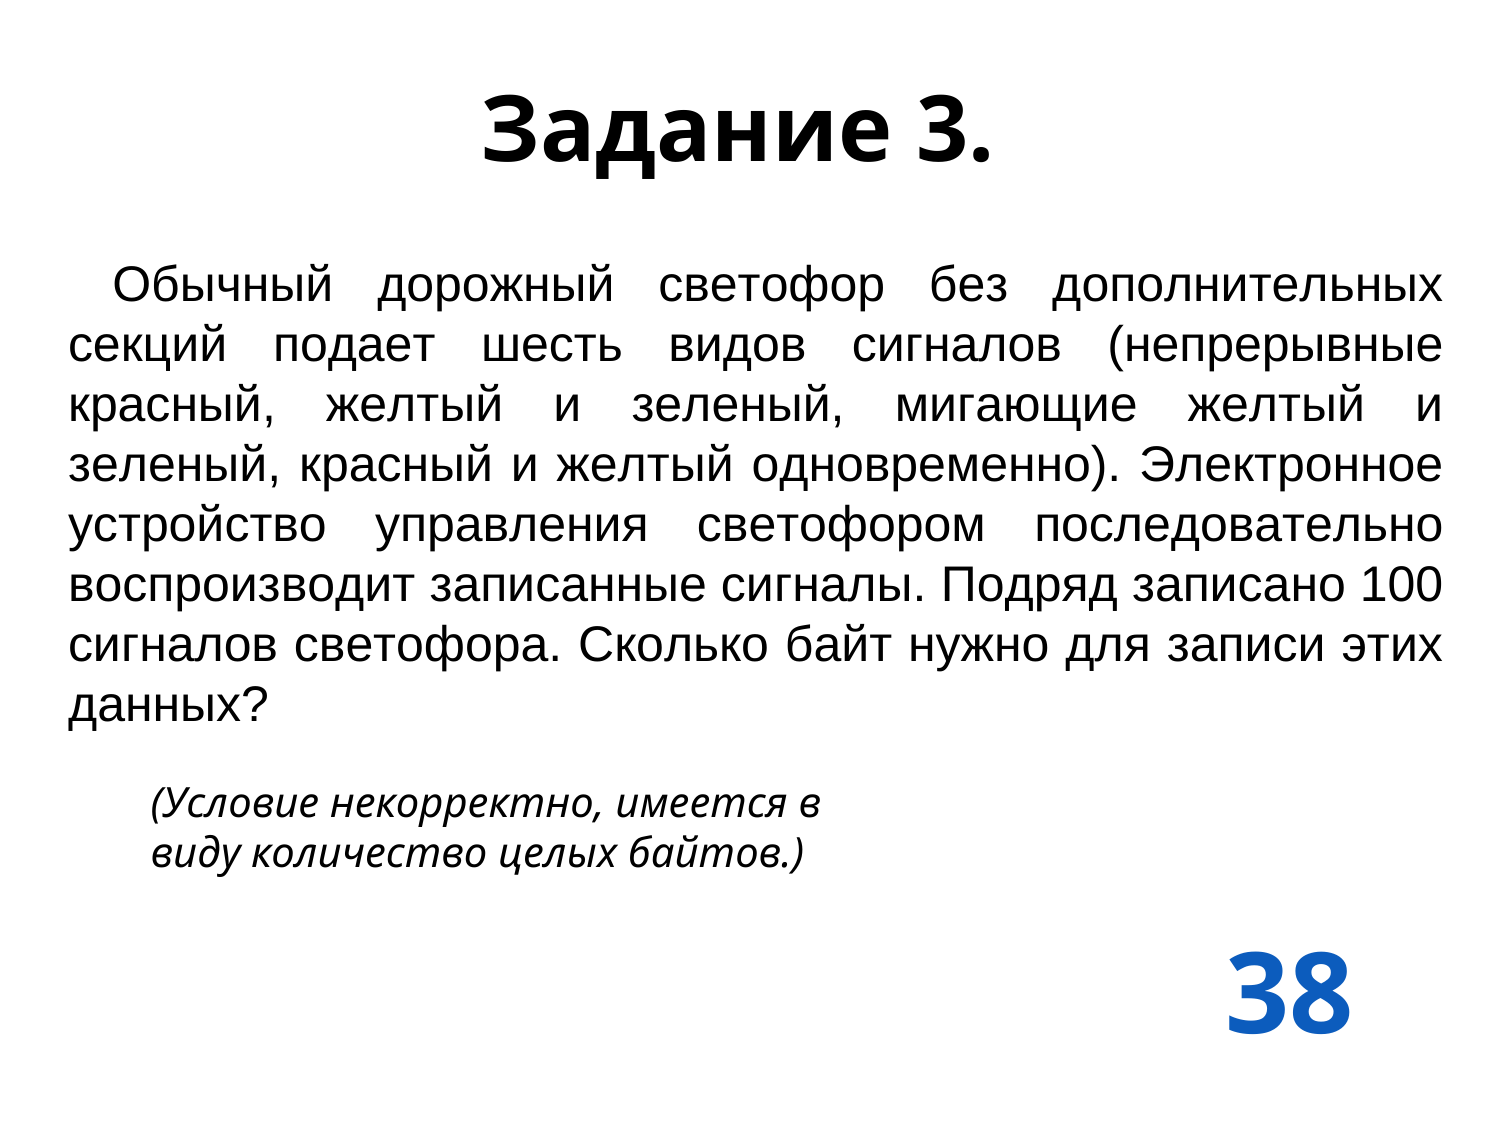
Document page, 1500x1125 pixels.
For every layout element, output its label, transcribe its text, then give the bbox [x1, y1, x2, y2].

title Задание 3. [75, 62, 1426, 243]
text_box (Условие некорректно, имеется в виду количество целых байтов.) [135, 767, 886, 934]
text_box 38 [1210, 913, 1418, 1064]
list Обычный дорожный светофор без дополнительных секций подает шесть видов сигналов (непрерывные красный, желтый и зеленый, мигающие желтый и зеленый, красный и желтый одновременно). Электронное устройство управления светофором последовательно воспроизводит записанные сигналы. Подряд записано 100 сигналов светофора. Сколько байт нужно для записи этих данных? [53, 243, 1459, 1083]
